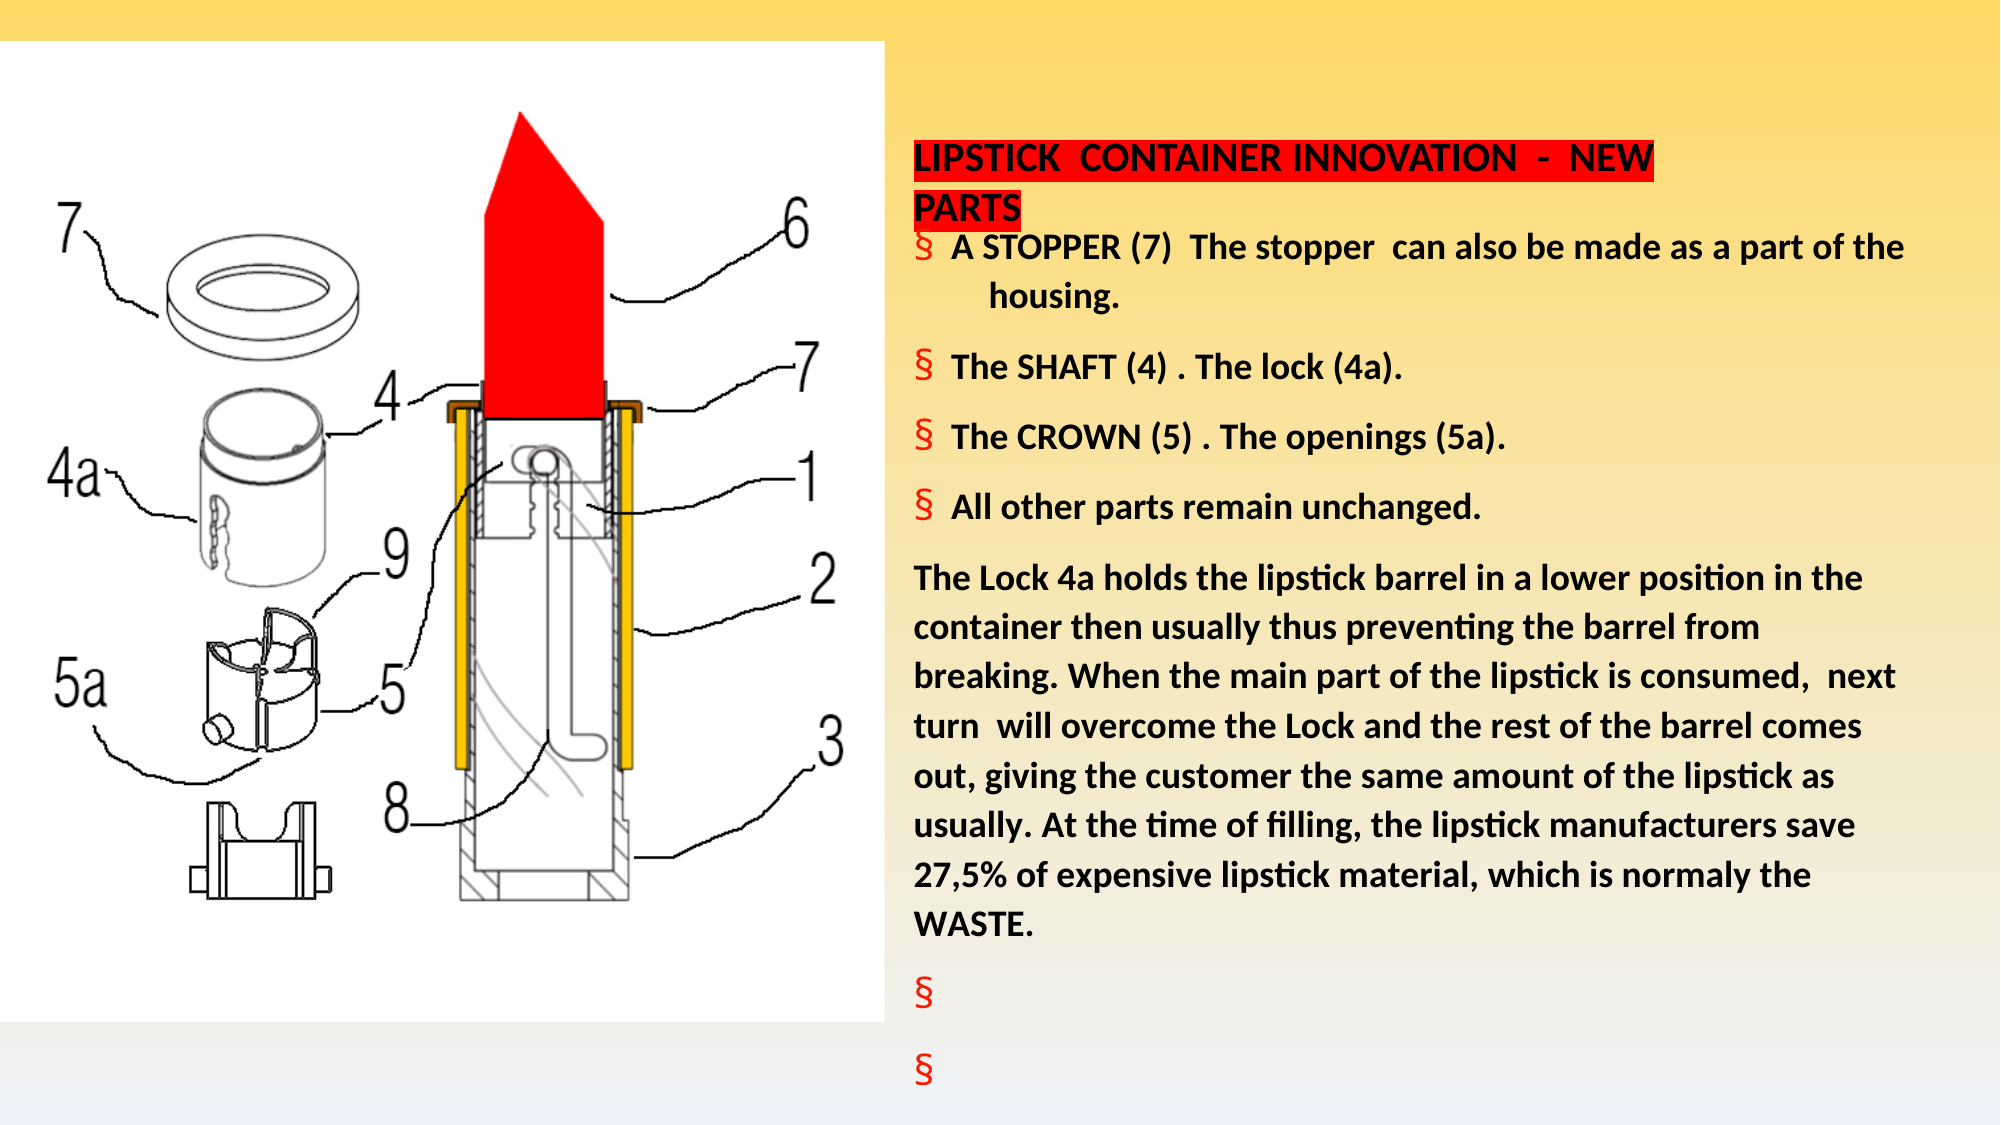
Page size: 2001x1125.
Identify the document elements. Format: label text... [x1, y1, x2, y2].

picture [0, 41, 885, 1022]
text_box LIPSTICK CONTAINER INNOVATION - NEW PARTS [898, 72, 1787, 209]
text_box A STOPPER (7) The stopper can also be made as a part of the housing. The SHAFT (4) . The lock (4a). The CROWN (5) . The openings (5a). All other parts remain unchanged. The Lock 4a holds the lipstick barrel in a lower position in the container then usually thus preventing the barrel from breaking. When the main part of the lipstick is consumed, next turn will overcome the Lock and the rest of the barrel comes out, giving the customer the same amount of the lipstick as usually. At the time of filling, the lipstick manufacturers save 27,5% of expensive lipstick material, which is normaly the WASTE. [898, 209, 1930, 1071]
